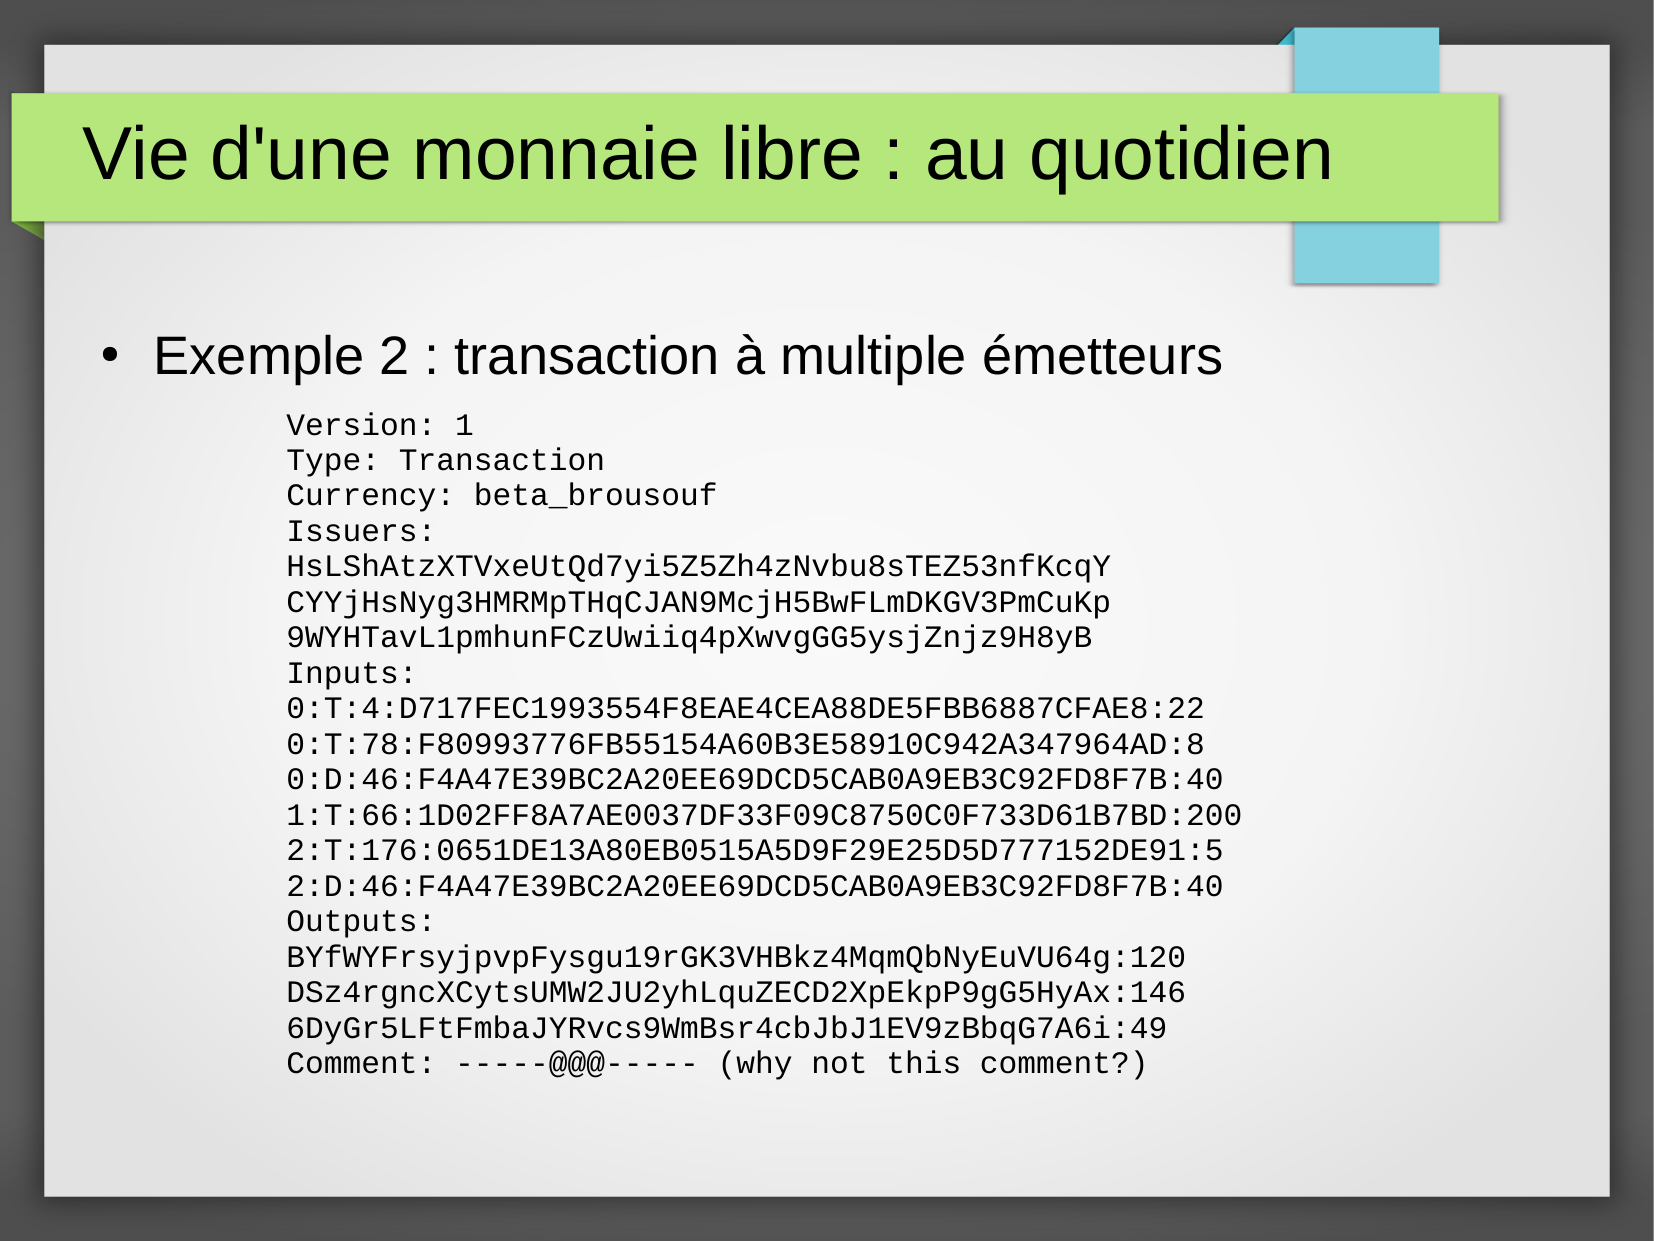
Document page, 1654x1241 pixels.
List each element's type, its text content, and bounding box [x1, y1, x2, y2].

text_box Version: 1 Type: Transaction Currency: beta_brousouf Issuers: HsLShAtzXTVxeUtQd7yi5Z5Zh4zNvbu8sTEZ53nfKcqY CYYjHsNyg3HMRMpTHqCJAN9McjH5BwFLmDKGV3PmCuKp 9WYHTavL1pmhunFCzUwiiq4pXwvgGG5ysjZnjz9H8yB Inputs: 0:T:4:D717FEC1993554F8EAE4CEA88DE5FBB6887CFAE8:22 0:T:78:F80993776FB55154A60B3E58910C942A347964AD:8 0:D:46:F4A47E39BC2A20EE69DCD5CAB0A9EB3C92FD8F7B:40 1:T:66:1D02FF8A7AE0037DF33F09C8750C0F733D61B7BD:200 2:T:176:0651DE13A80EB0515A5D9F29E25D5D777152DE91:5 2:D:46:F4A47E39BC2A20EE69DCD5CAB0A9EB3C92FD8F7B:40 Outputs: BYfWYFrsyjpvpFysgu19rGK3VHBkz4MqmQbNyEuVU64g:120 DSz4rgncXCytsUMW2JU2yhLquZECD2XpEkpP9gG5HyAx:146 6DyGr5LFtFmbaJYRvcs9WmBsr4cbJbJ1EV9zBbqG7A6i:49 Comment: -----@@@----- (why not this comment?) [271, 401, 1441, 1118]
list Exemple 2 : transaction à multiple émetteurs [82, 295, 1571, 1015]
picture [0, 0, 1654, 1241]
title Vie d'une monnaie libre : au quotidien [82, 94, 1477, 213]
